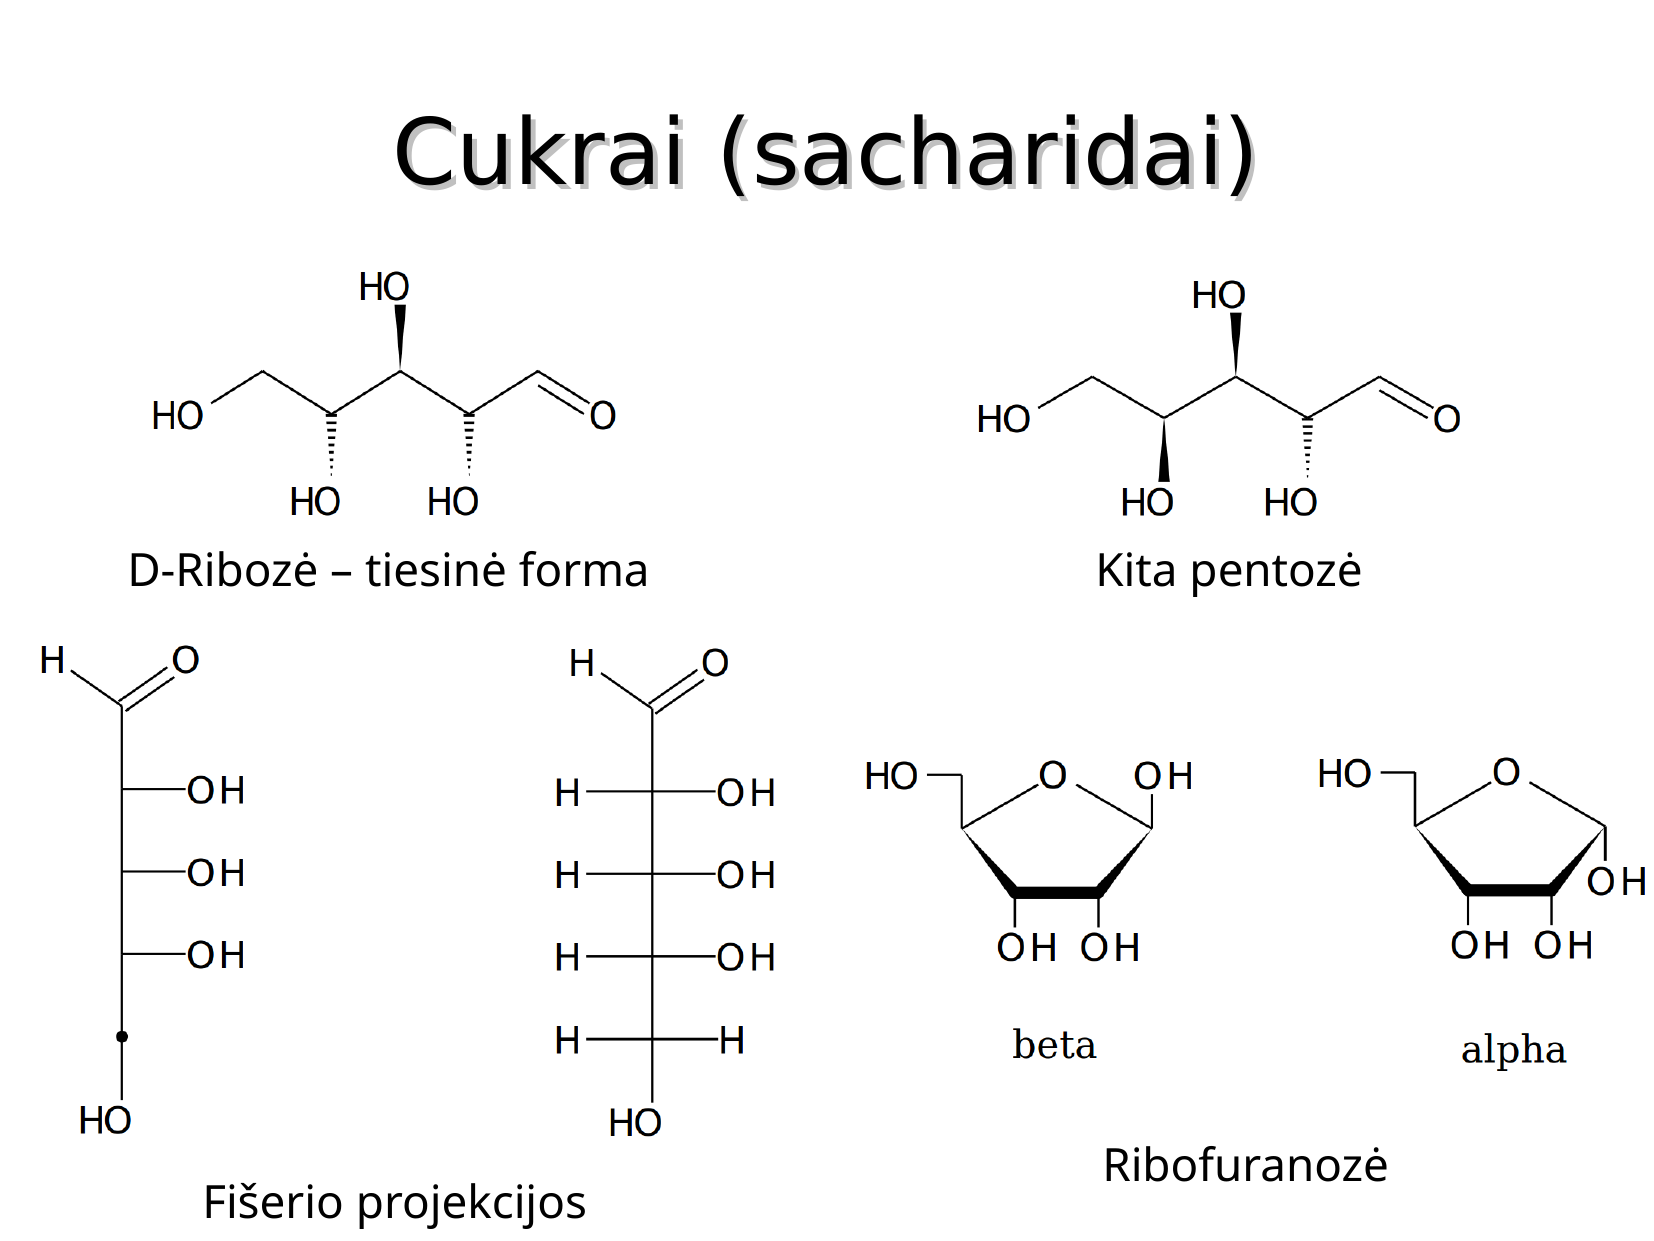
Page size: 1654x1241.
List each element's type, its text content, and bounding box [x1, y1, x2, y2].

picture [150, 262, 618, 526]
text_box Ribofuranozė [1087, 1125, 1412, 1202]
picture [862, 749, 1649, 1079]
text_box Fišerio projekcijos [187, 1162, 624, 1239]
picture [975, 272, 1463, 526]
title Cukrai (sacharidai) [82, 56, 1571, 250]
text_box D-Ribozė – tiesinė forma [112, 529, 688, 606]
text_box Kita pentozė [1080, 529, 1388, 606]
picture [37, 637, 777, 1149]
